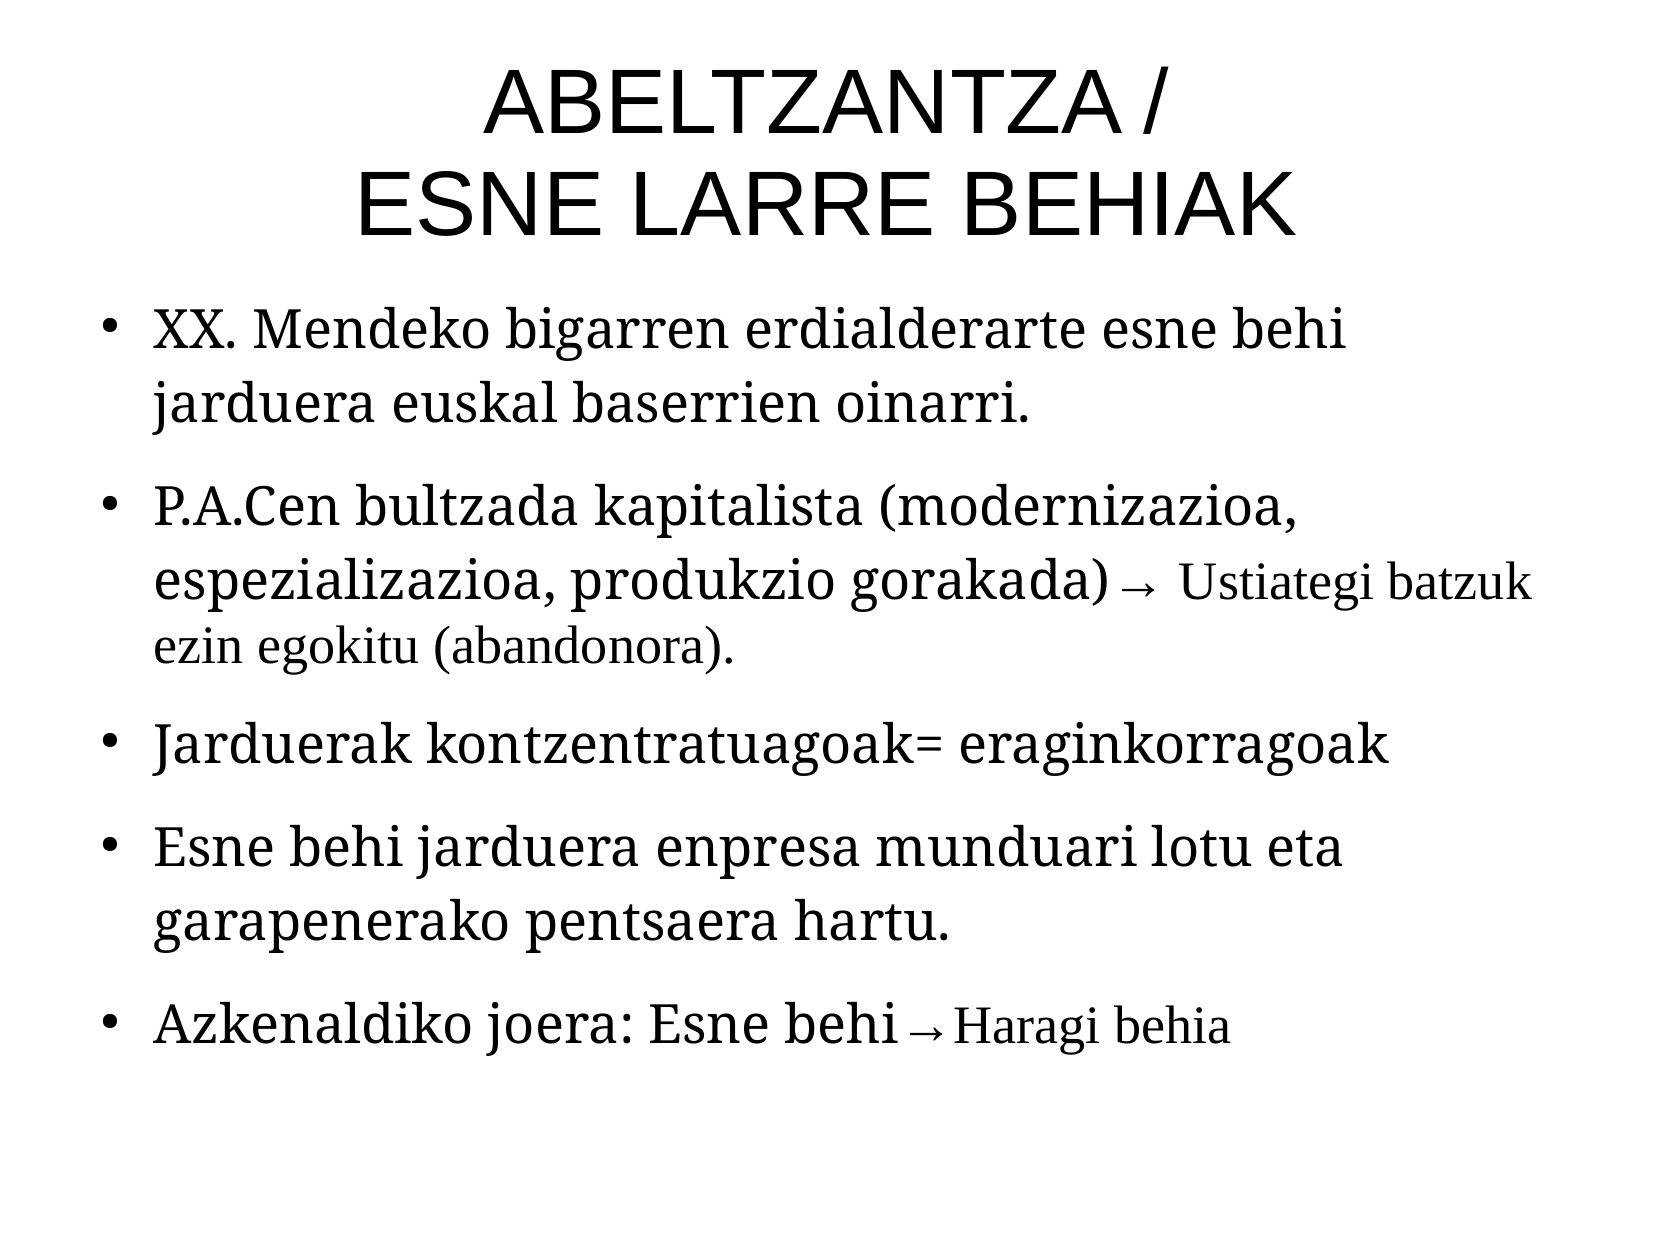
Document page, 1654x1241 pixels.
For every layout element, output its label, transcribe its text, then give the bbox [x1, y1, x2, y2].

title ABELTZANTZA / ESNE LARRE BEHIAK [82, 49, 1571, 257]
list XX. Mendeko bigarren erdialderarte esne behi jarduera euskal baserrien oinarri. P.A.Cen bultzada kapitalista (modernizazioa, espezializazioa, produkzio gorakada)→ Ustiategi batzuk ezin egokitu (abandonora). Jarduerak kontzentratuagoak= eraginkorragoak Esne behi jarduera enpresa munduari lotu eta garapenerako pentsaera hartu. Azkenaldiko joera: Esne behi→Haragi behia [82, 290, 1571, 1109]
